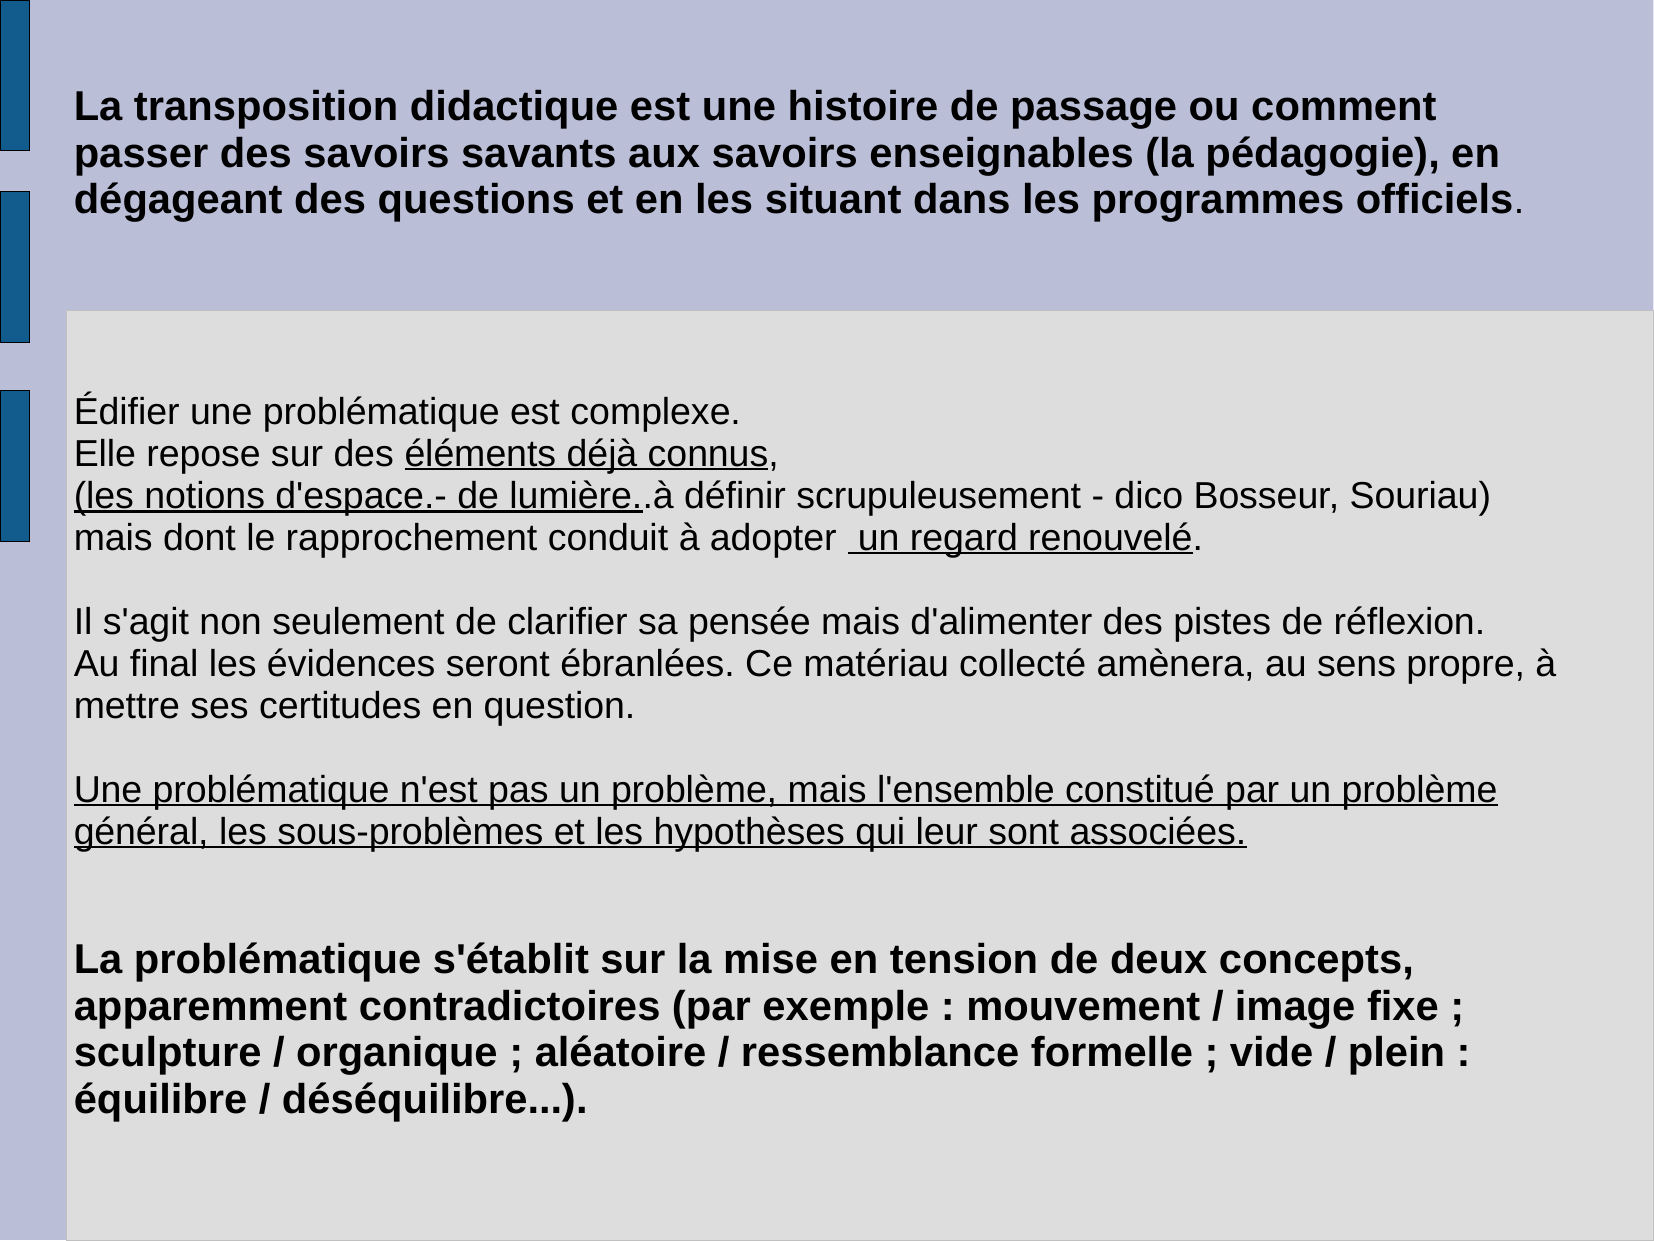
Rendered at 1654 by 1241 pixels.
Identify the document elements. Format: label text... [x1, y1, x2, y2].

text_box La transposition didactique est une histoire de passage ou comment passer des savoirs savants aux savoirs enseignables (la pédagogie), en dégageant des questions et en les situant dans les programmes officiels. Édifier une problématique est complexe. Elle repose sur des éléments déjà connus, (les notions d'espace.- de lumière..à définir scrupuleusement - dico Bosseur, Souriau) mais dont le rapprochement conduit à adopter un regard renouvelé. Il s'agit non seulement de clarifier sa pensée mais d'alimenter des pistes de réflexion. Au final les évidences seront ébranlées. Ce matériau collecté amènera, au sens propre, à mettre ses certitudes en question. Une problématique n'est pas un problème, mais l'ensemble constitué par un problème général, les sous-problèmes et les hypothèses qui leur sont associées. La problématique s'établit sur la mise en tension de deux concepts, apparemment contradictoires (par exemple : mouvement / image fixe ; sculpture / organique ; aléatoire / ressemblance formelle ; vide / plein : équilibre / déséquilibre...). [59, 29, 1590, 1241]
